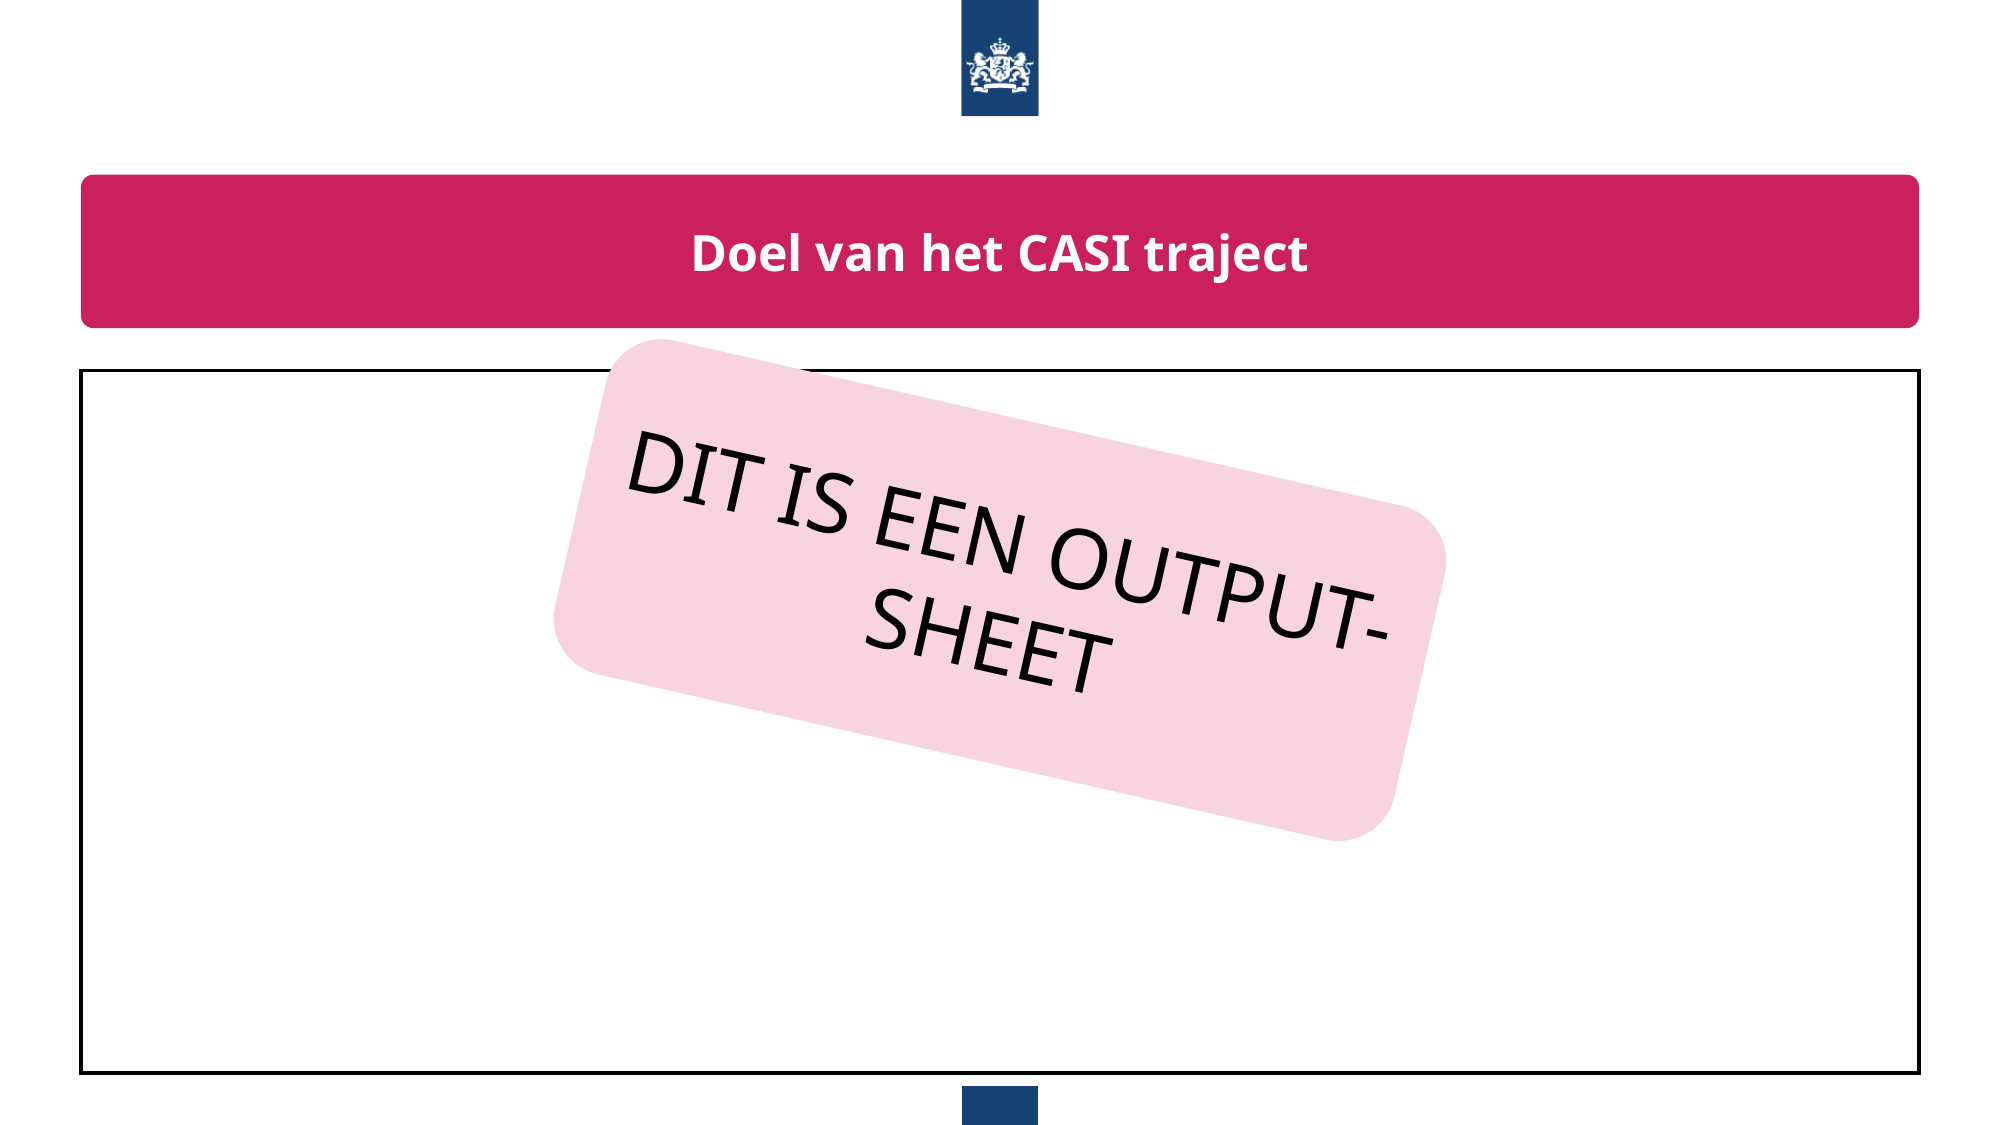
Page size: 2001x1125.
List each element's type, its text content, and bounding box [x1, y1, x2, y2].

text_box Doel van het CASI traject [80, 174, 1920, 329]
text_box DIT IS EEN OUTPUT-SHEET [553, 339, 1447, 841]
text_box [80, 370, 1919, 1073]
